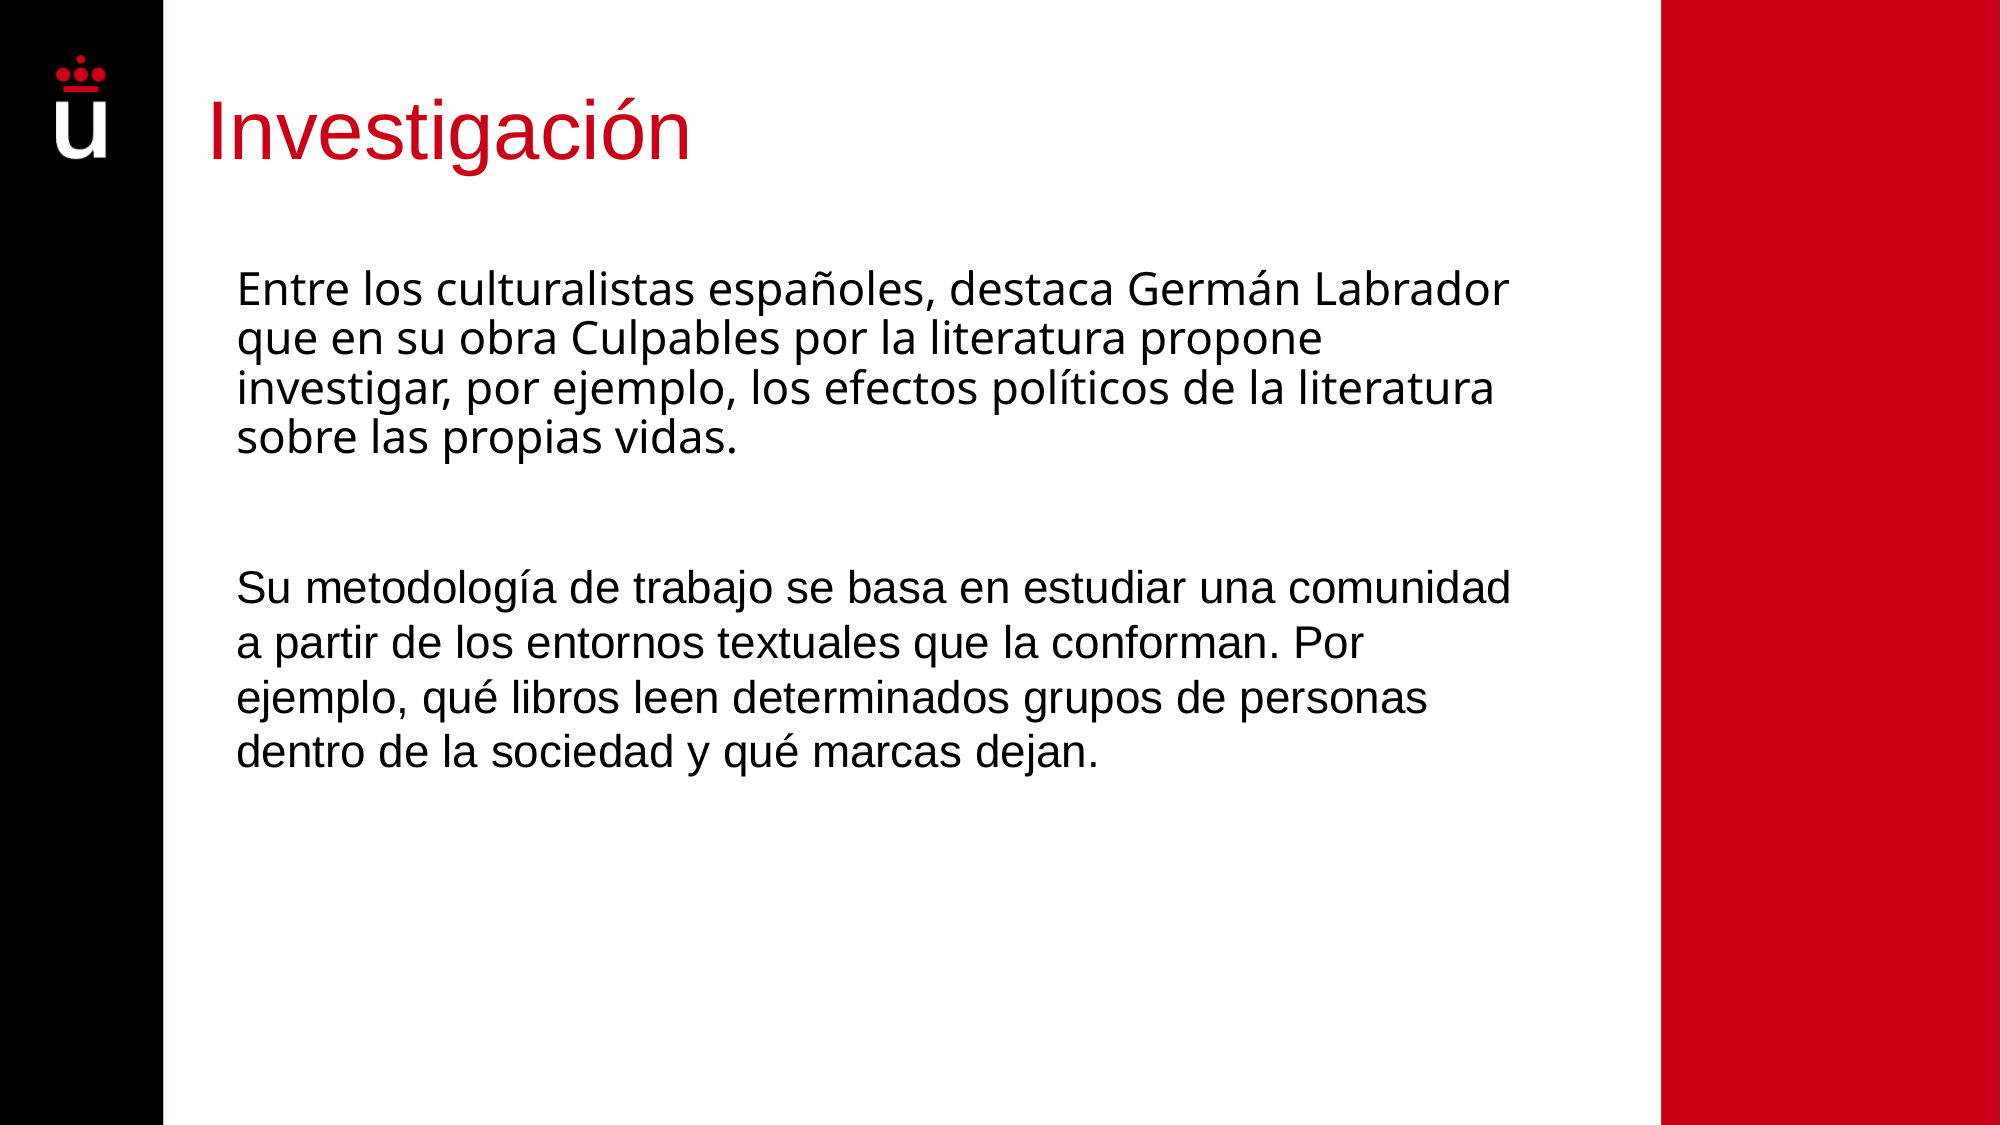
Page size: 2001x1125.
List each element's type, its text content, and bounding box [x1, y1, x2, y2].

list Entre los culturalistas españoles, destaca Germán Labrador que en su obra Culpables por la literatura propone investigar, por ejemplo, los efectos políticos de la literatura sobre las propias vidas. Su metodología de trabajo se basa en estudiar una comunidad a partir de los entornos textuales que la conforman. Por ejemplo, qué libros leen determinados grupos de personas dentro de la sociedad y qué marcas dejan. [236, 296, 1527, 886]
picture [55, 55, 117, 165]
list Investigación [206, 234, 1595, 296]
